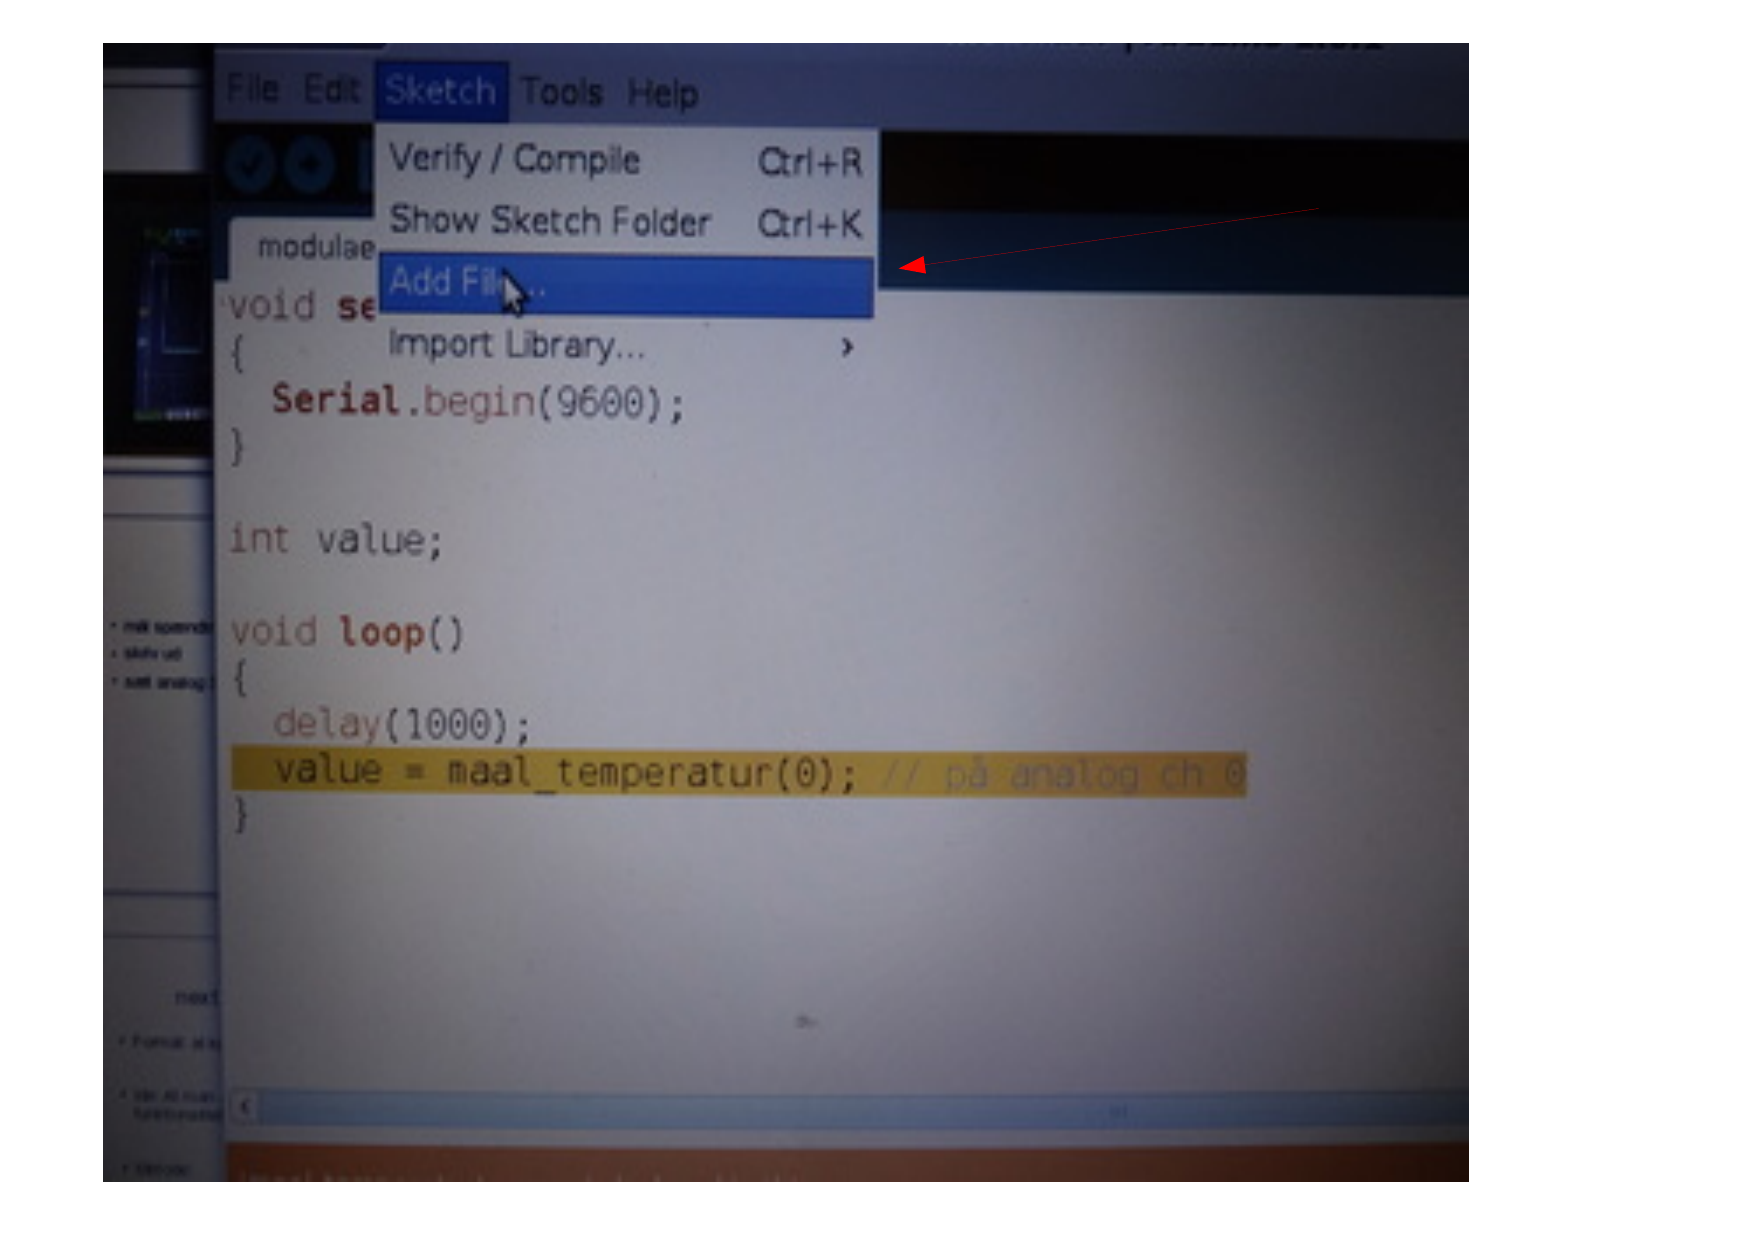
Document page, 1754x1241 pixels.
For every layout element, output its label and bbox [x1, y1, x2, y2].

picture [103, 43, 1469, 1182]
